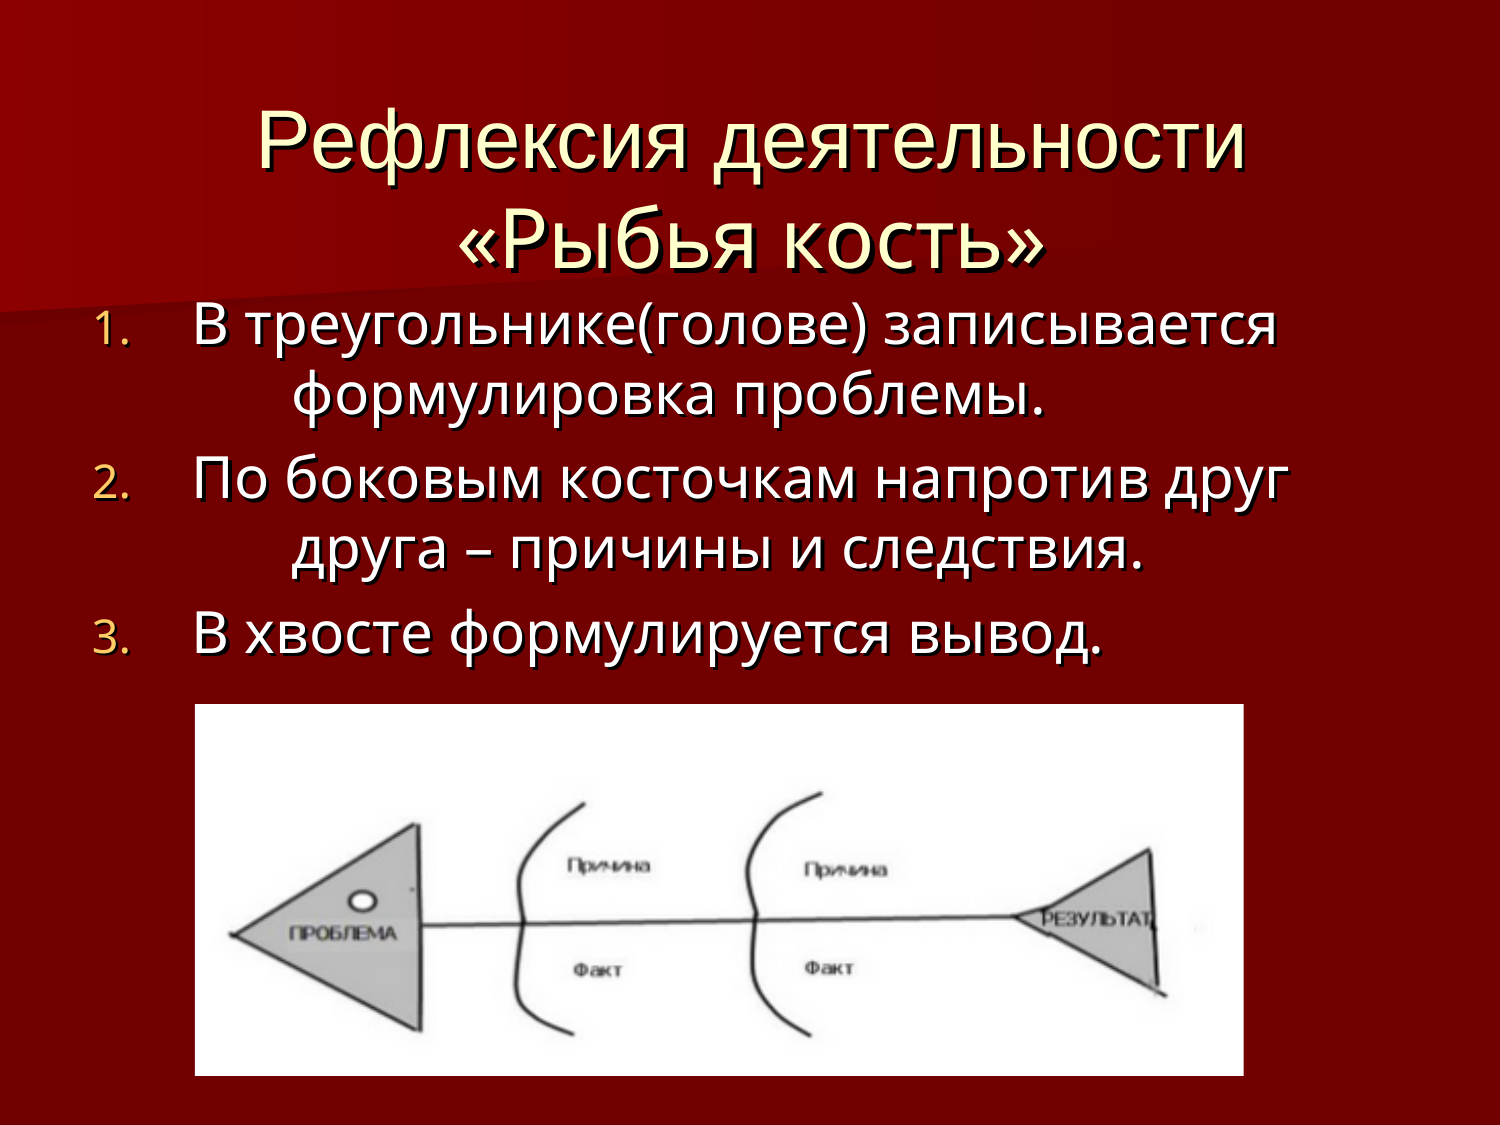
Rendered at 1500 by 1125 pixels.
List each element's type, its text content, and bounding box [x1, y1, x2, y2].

list В треугольнике(голове) записывается формулировка проблемы. По боковым косточкам напротив друг друга – причины и следствия. В хвосте формулируется вывод. [76, 278, 1427, 674]
picture [194, 704, 1244, 1076]
title Рефлексия деятельности «Рыбья кость» [76, 78, 1427, 228]
